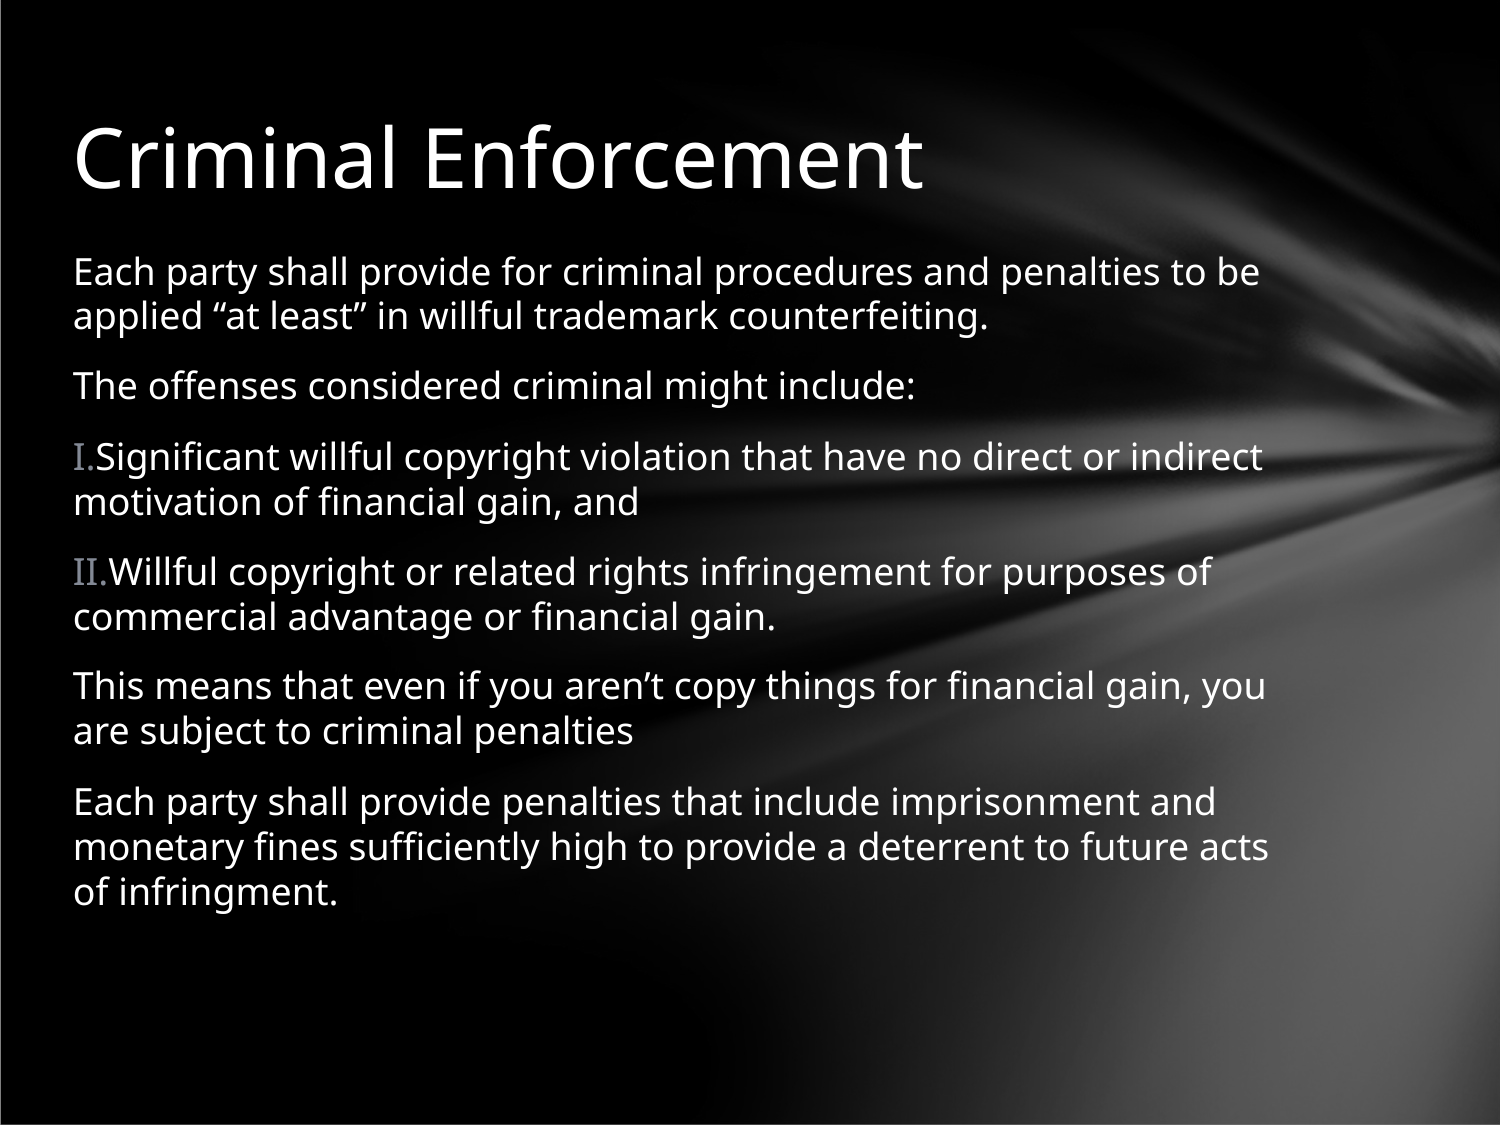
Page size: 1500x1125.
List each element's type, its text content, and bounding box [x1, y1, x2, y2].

title Criminal Enforcement [57, 37, 1318, 213]
picture [0, 0, 1500, 1125]
list Each party shall provide for criminal procedures and penalties to be applied “at least” in willful trademark counterfeiting. The offenses considered criminal might include: Significant willful copyright violation that have no direct or indirect motivation of financial gain, and Willful copyright or related rights infringement for purposes of commercial advantage or financial gain. This means that even if you aren’t copy things for financial gain, you are subject to criminal penalties Each party shall provide penalties that include imprisonment and monetary fines sufficiently high to provide a deterrent to future acts of infringment. [57, 240, 1318, 1016]
